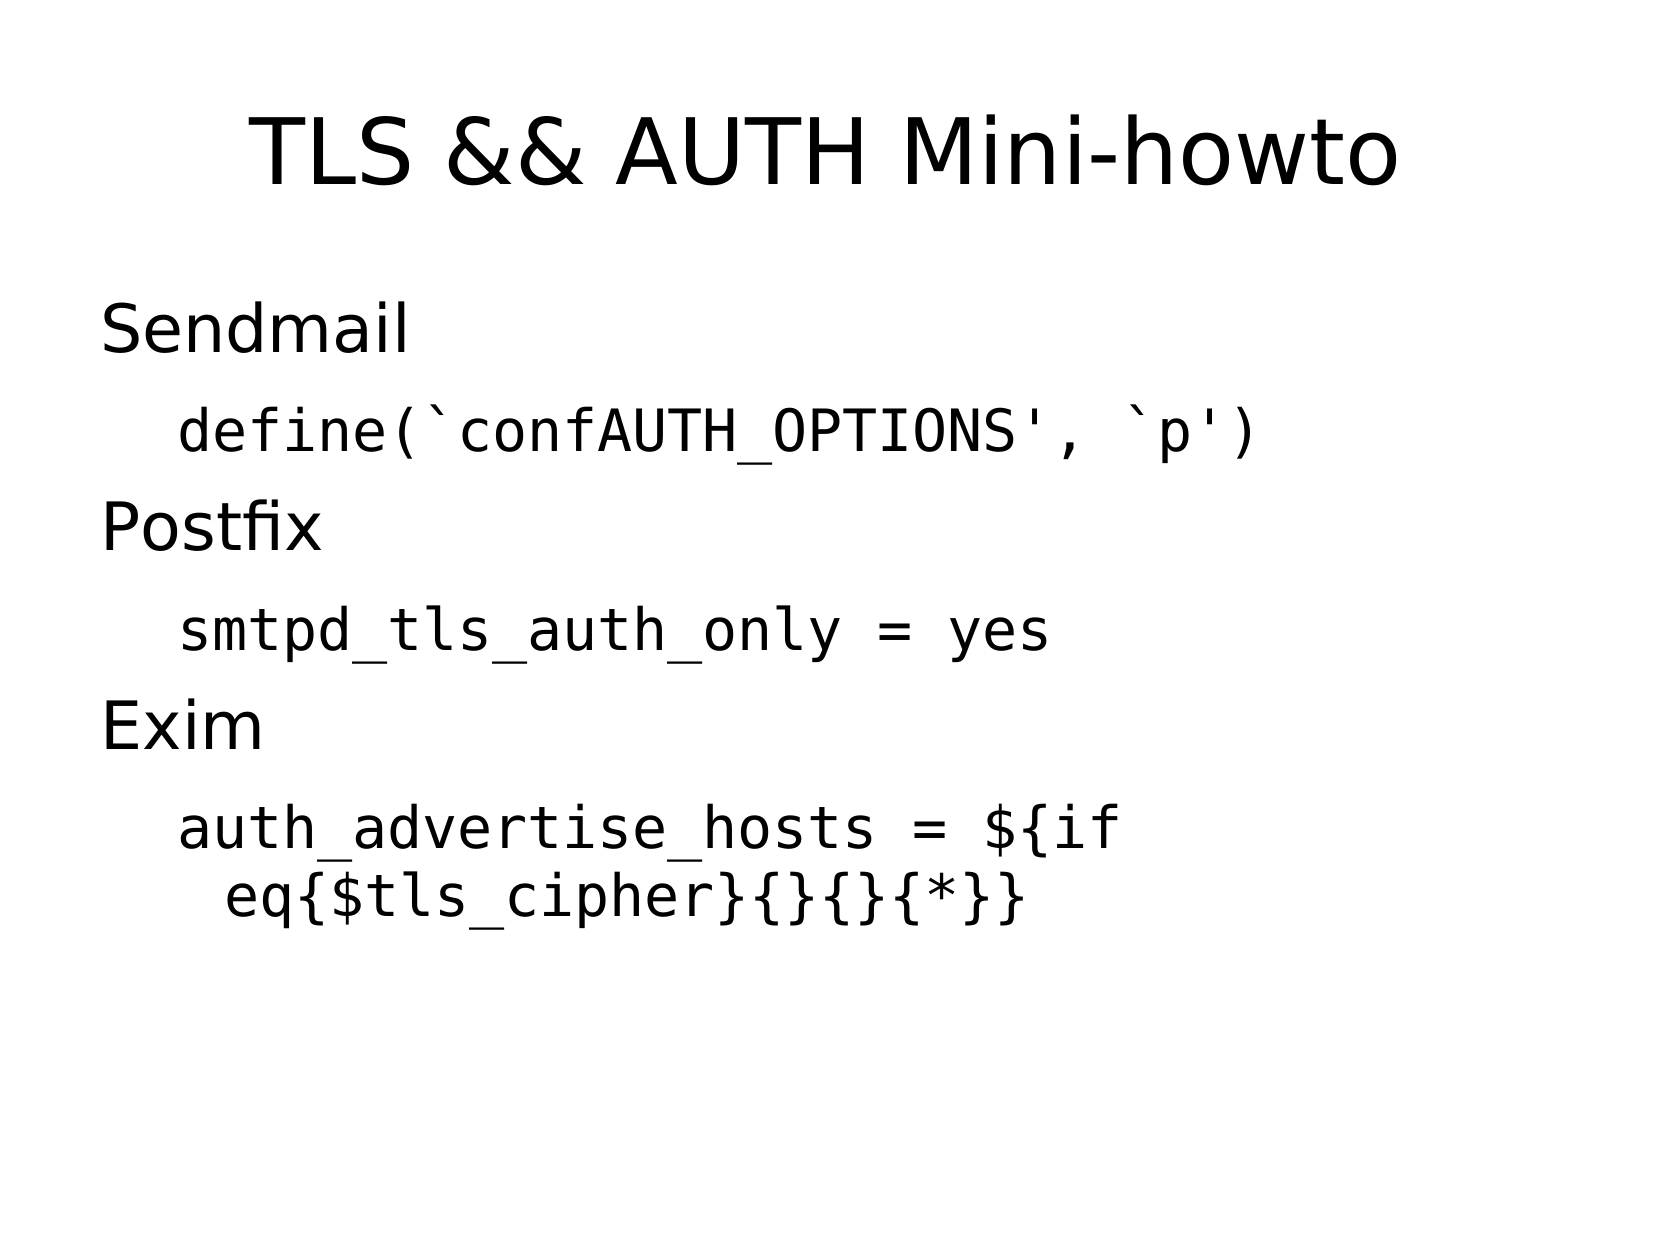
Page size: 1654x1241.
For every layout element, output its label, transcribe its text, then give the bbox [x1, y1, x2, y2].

title TLS && AUTH Mini-howto [82, 56, 1571, 250]
list Sendmail define(`confAUTH_OPTIONS', `p') Postfix smtpd_tls_auth_only = yes Exim auth_advertise_hosts = ${if eq{$tls_cipher}{}{}{*}} [82, 290, 1571, 1094]
